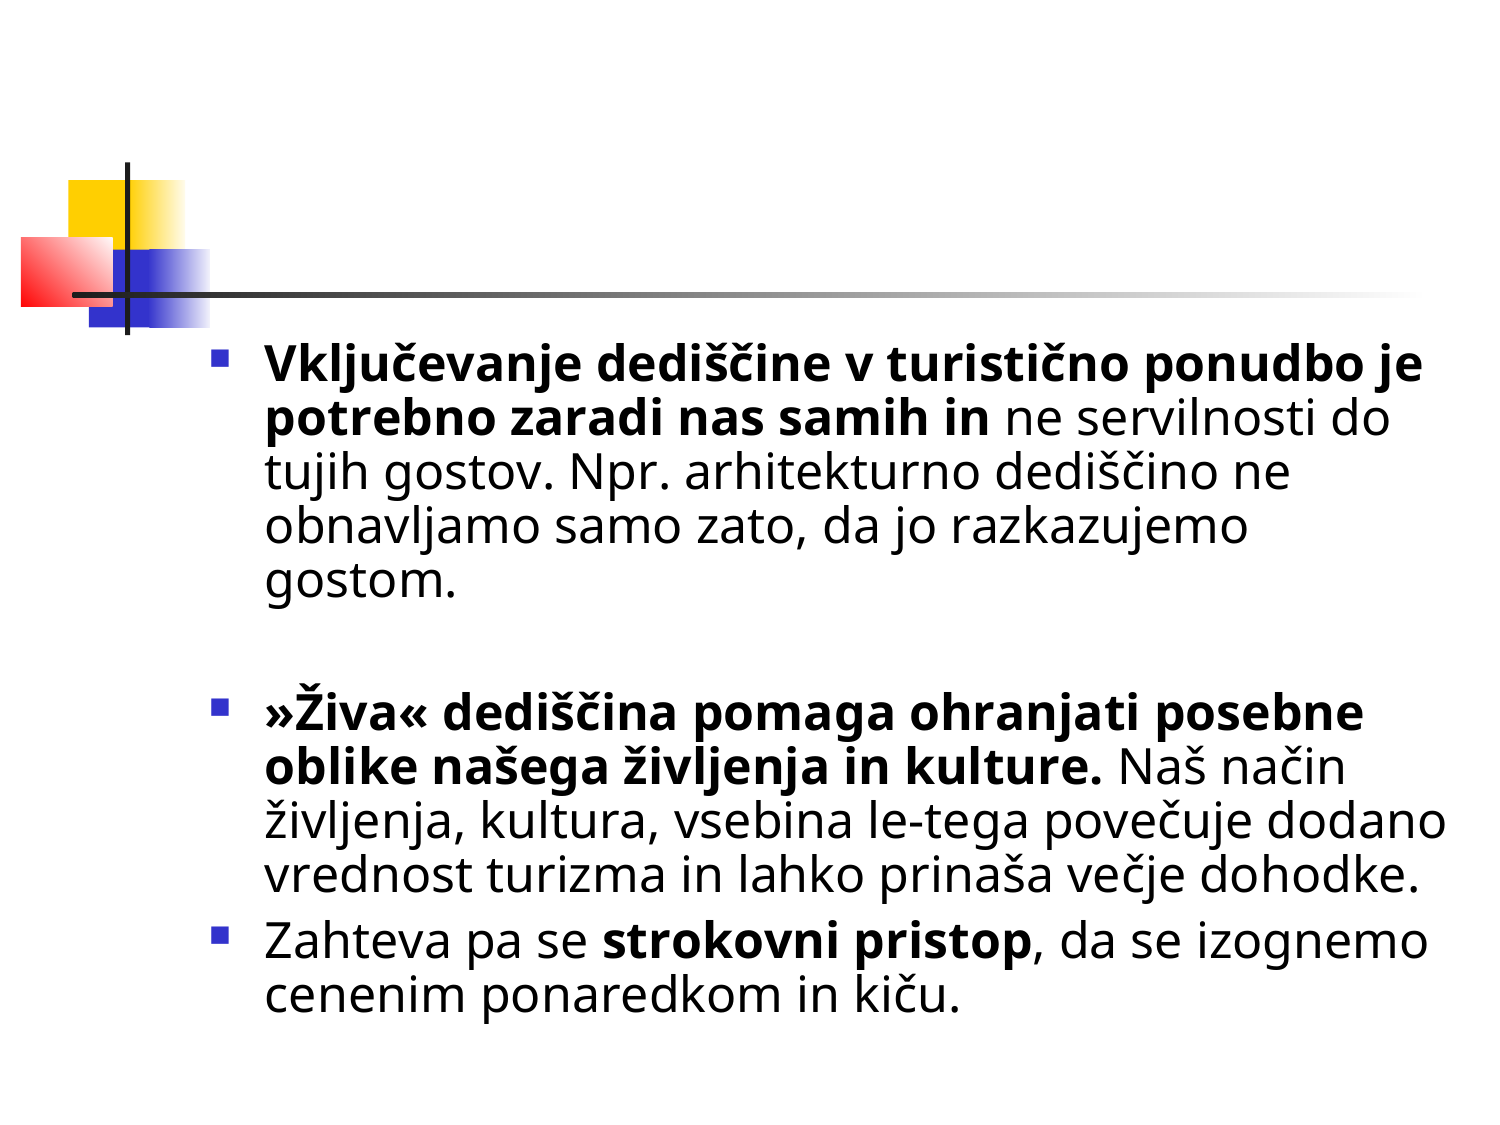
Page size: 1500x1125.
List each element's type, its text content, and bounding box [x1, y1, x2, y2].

list Vključevanje dediščine v turistično ponudbo je potrebno zaradi nas samih in ne servilnosti do tujih gostov. Npr. arhitekturno dediščino ne obnavljamo samo zato, da jo razkazujemo gostom. »Živa« dediščina pomaga ohranjati posebne oblike našega življenja in kulture. Naš način življenja, kultura, vsebina le-tega povečuje dodano vrednost turizma in lahko prinaša večje dohodke. Zahteva pa se strokovni pristop, da se izognemo cenenim ponaredkom in kiču. [193, 331, 1469, 1007]
